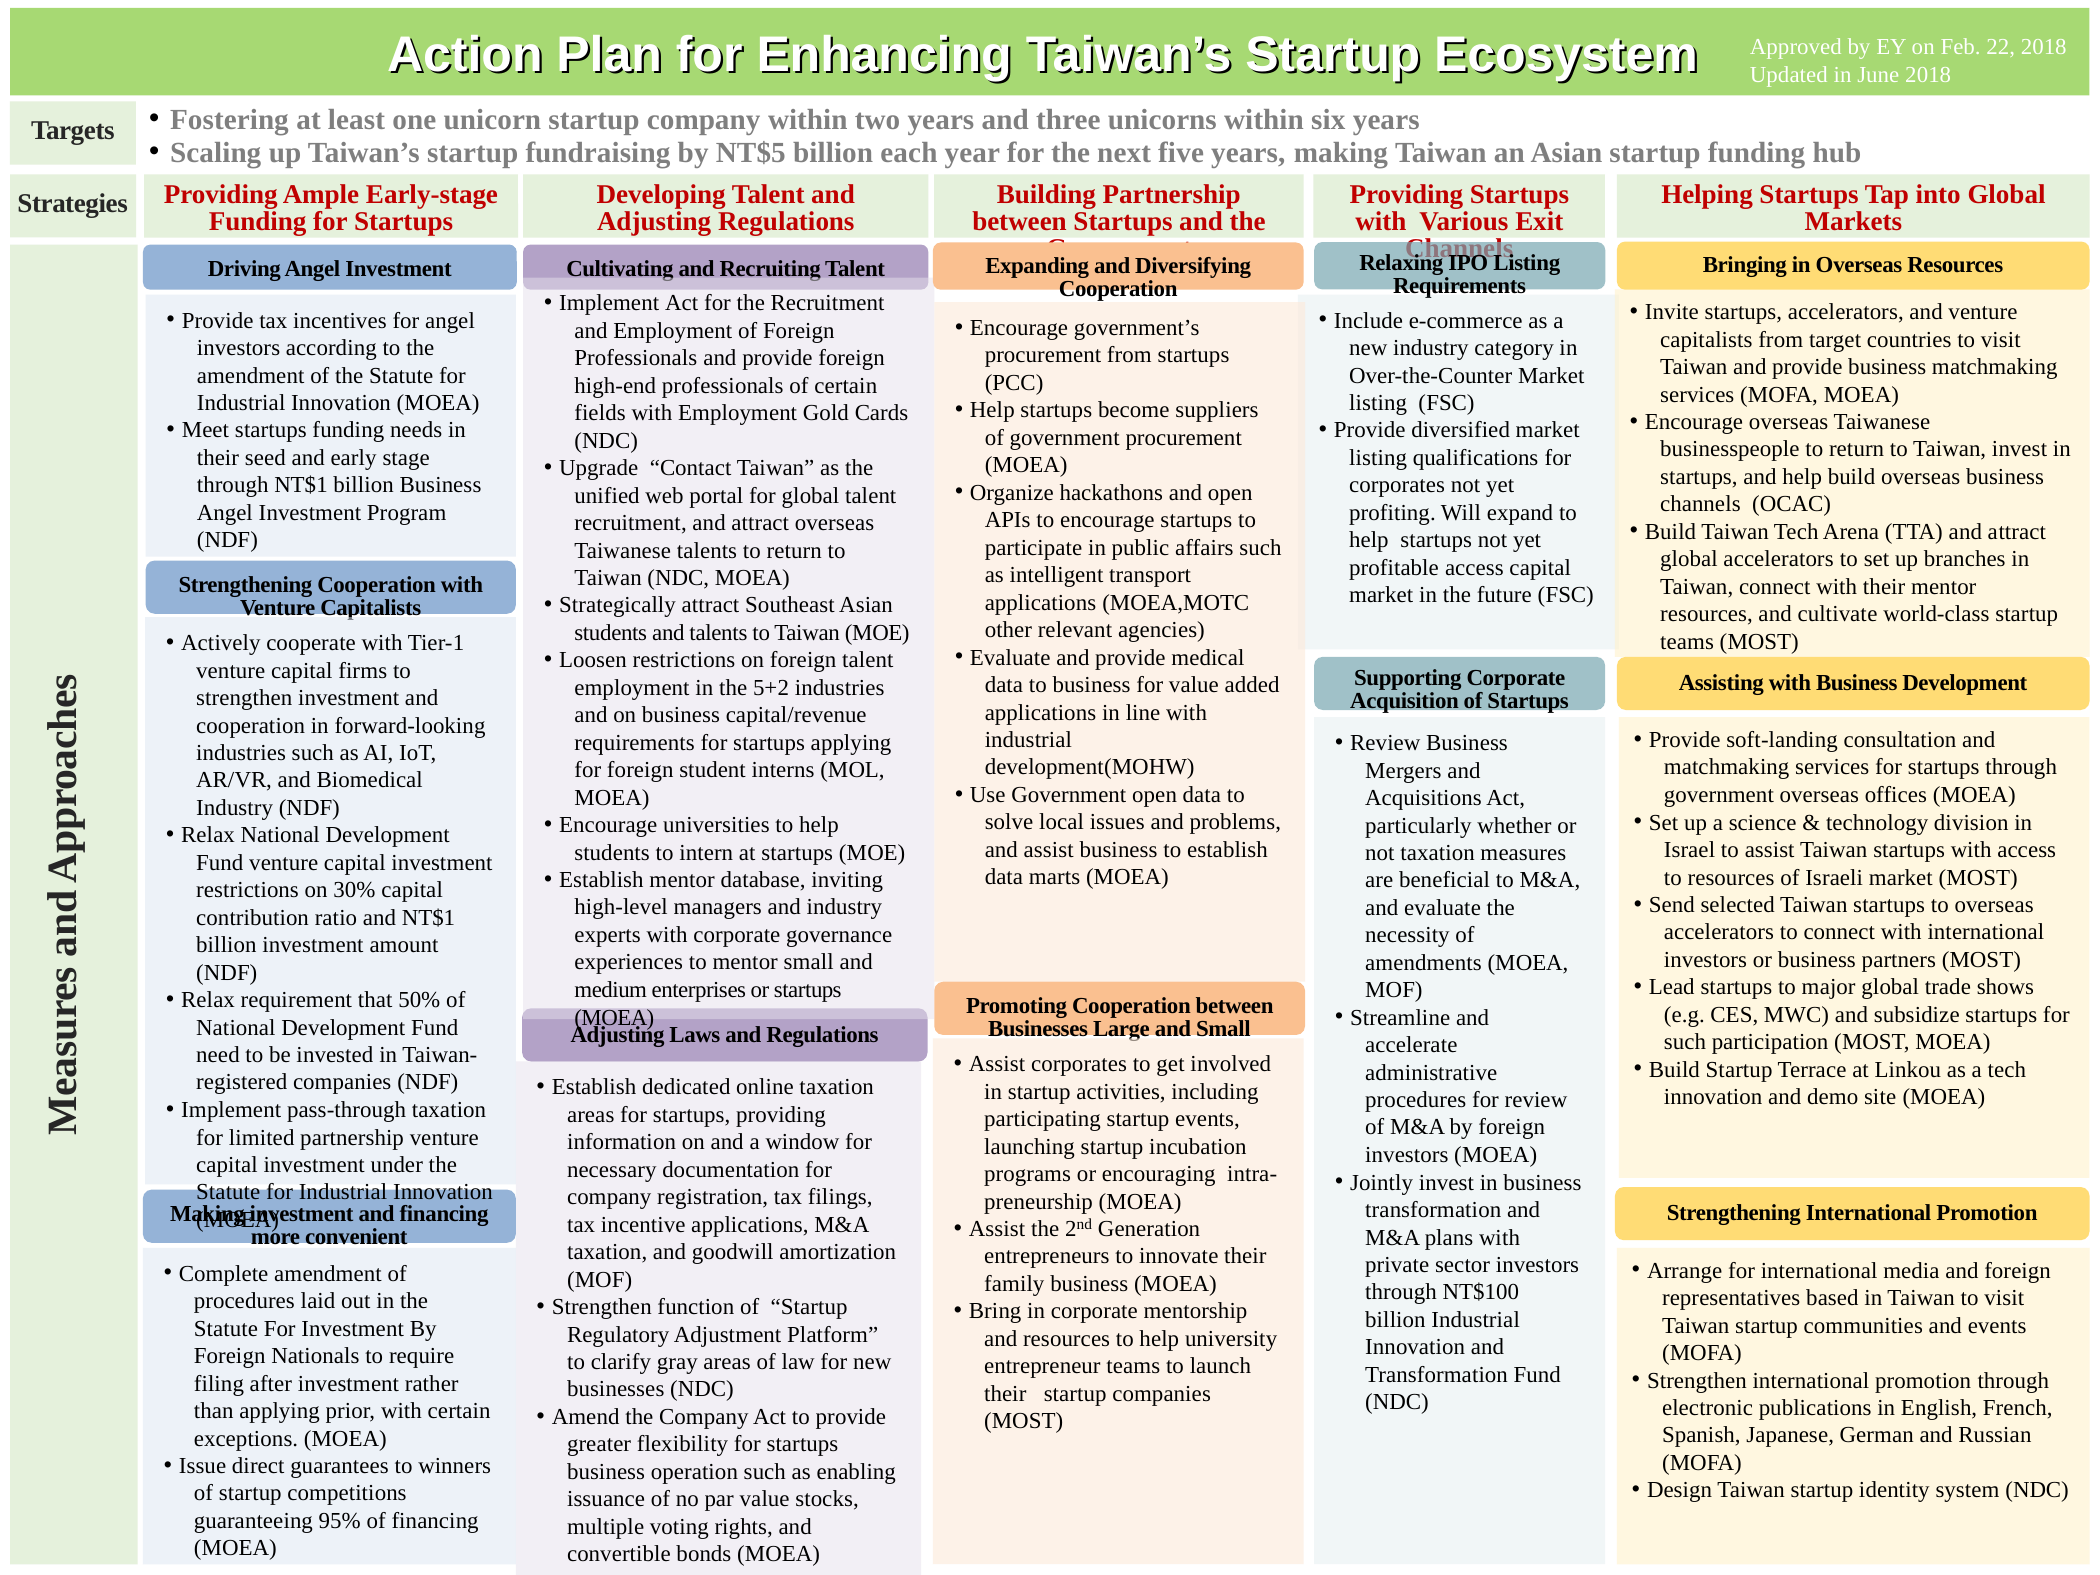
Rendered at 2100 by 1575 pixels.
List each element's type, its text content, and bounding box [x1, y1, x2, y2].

text_box Making investment and financing more convenient [142, 1189, 516, 1243]
text_box Measures and Approaches [54, 659, 92, 1150]
text_box Provide tax incentives for angel investors according to the amendment of the Statute for Industrial Innovation (MOEA) Meet startups funding needs in their seed and early stage through NT$1 billion Business Angel Investment Program (NDF) [146, 295, 516, 557]
text_box [10, 101, 136, 165]
text_box Establish dedicated online taxation areas for startups, providing information on and a window for necessary documentation for company registration, tax filings, tax incentive applications, M&A taxation, and goodwill amortization (MOF) Strengthen function of “Startup Regulatory Adjustment Platform” to clarify gray areas of law for new businesses (NDC) Amend the Company Act to provide greater flexibility for startups business operation such as enabling issuance of no par value stocks, multiple voting rights, and convertible bonds (MOEA) [516, 1061, 921, 1575]
text_box [10, 228, 136, 237]
text_box Helping Startups Tap into Global Markets [1616, 174, 2090, 238]
text_box Provide soft-landing consultation and matchmaking services for startups through government overseas offices (MOEA) Set up a science & technology division in Israel to assist Taiwan startups with access to resources of Israeli market (MOST) Send selected Taiwan startups to overseas accelerators to connect with international investors or business partners (MOST) Lead startups to major global trade shows (e.g. CES, MWC) and subsidize startups for such participation (MOST, MOEA) Build Startup Terrace at Linkou as a tech innovation and demo site (MOEA) [1619, 717, 2089, 1178]
text_box Complete amendment of procedures laid out in the Statute For Investment By Foreign Nationals to require filing after investment rather than applying prior, with certain exceptions. (MOEA) Issue direct guarantees to winners of startup competitions guaranteeing 95% of financing (MOEA) [143, 1248, 516, 1564]
text_box Strengthening Cooperation with Venture Capitalists [145, 560, 516, 614]
text_box Review Business Mergers and Acquisitions Act, particularly whether or not taxation measures are beneficial to M&A, and evaluate the necessity of amendments (MOEA, MOF) Streamline and accelerate administrative procedures for review of M&A by foreign investors (MOEA) Jointly invest in business transformation and M&A plans with private sector investors through NT$100 billion Industrial Innovation and Transformation Fund (NDC) [1314, 717, 1605, 1564]
text_box Targets [16, 114, 130, 152]
text_box Invite startups, accelerators, and venture capitalists from target countries to visit Taiwan and provide business matchmaking services (MOFA, MOEA) Encourage overseas Taiwanese businesspeople to return to Taiwan, invest in startups, and help build overseas business channels (OCAC) Build Taiwan Tech Arena (TTA) and attract global accelerators to set up branches in Taiwan, connect with their mentor resources, and cultivate world-class startup teams (MOST) [1615, 289, 2090, 657]
text_box Action Plan for Enhancing Taiwan’s Startup Ecosystem [10, 8, 2089, 95]
text_box Providing Ample Early-stage Funding for Startups [144, 174, 519, 238]
text_box Approved by EY on Feb. 22, 2018 Updated in June 2018 [1735, 25, 2089, 95]
text_box [10, 174, 136, 184]
text_box Arrange for international media and foreign representatives based in Taiwan to visit Taiwan startup communities and events (MOFA) Strengthen international promotion through electronic publications in English, French, Spanish, Japanese, German and Russian (MOFA) Design Taiwan startup identity system (NDC) [1617, 1248, 2090, 1564]
text_box Implement Act for the Recruitment and Employment of Foreign Professionals and provide foreign high-end professionals of certain fields with Employment Gold Cards (NDC) Upgrade “Contact Taiwan” as the unified web portal for global talent recruitment, and attract overseas Taiwanese talents to return to Taiwan (NDC, MOEA) Strategically attract Southeast Asian students and talents to Taiwan (MOE) Loosen restrictions on foreign talent employment in the 5+2 industries and on business capital/revenue requirements for startups applying for foreign student interns (MOL, MOEA) Encourage universities to help students to intern at startups (MOE) Establish mentor database, inviting high-level managers and industry experts with corporate governance experiences to mentor small and medium enterprises or startups (MOEA) [523, 278, 934, 1019]
text_box Actively cooperate with Tier-1 venture capital firms to strengthen investment and cooperation in forward-looking industries such as AI, IoT, AR/VR, and Biomedical Industry (NDF) Relax National Development Fund venture capital investment restrictions on 30% capital contribution ratio and NT$1 billion investment amount (NDF) Relax requirement that 50% of National Development Fund need to be invested in Taiwan-registered companies (NDF) Implement pass-through taxation for limited partnership venture capital investment under the Statute for Industrial Innovation (MOEA) [145, 617, 516, 1184]
text_box Fostering at least one unicorn startup company within two years and three unicorns within six years Scaling up Taiwan’s startup fundraising by NT$5 billion each year for the next five years, making Taiwan an Asian startup funding hub [128, 104, 2042, 174]
text_box Assisting with Business Development [1616, 656, 2090, 711]
text_box Supporting Corporate Acquisition of Startups [1314, 656, 1606, 711]
text_box Adjusting Laws and Regulations [522, 1014, 928, 1061]
text_box Developing Talent and Adjusting Regulations [523, 174, 929, 238]
text_box Building Partnership between Startups and the Government [934, 174, 1304, 238]
text_box Expanding and Diversifying Cooperation [932, 242, 1304, 290]
text_box Strengthening International Promotion [1614, 1187, 2090, 1241]
text_box Promoting Cooperation between Businesses Large and Small [934, 981, 1306, 1035]
text_box Strategies [0, 184, 153, 228]
text_box Cultivating and Recruiting Talent [523, 244, 929, 278]
text_box Assist corporates to get involved in startup activities, including participating startup events, launching startup incubation programs or encouraging intra-preneurship (MOEA) Assist the 2nd Generation entrepreneurs to innovate their family business (MOEA) Bring in corporate mentorship and resources to help university entrepreneur teams to launch their startup companies (MOST) [933, 1038, 1304, 1564]
text_box Driving Angel Investment [142, 244, 517, 290]
text_box [10, 245, 138, 1564]
text_box Bringing in Overseas Resources [1616, 241, 2090, 290]
text_box Include e-commerce as a new industry category in Over-the-Counter Market listing (FSC) Provide diversified market listing qualifications for corporates not yet profiting. Will expand to help startups not yet profitable access capital market in the future (FSC) [1298, 295, 1615, 649]
text_box Relaxing IPO Listing Requirements [1314, 242, 1606, 290]
text_box Encourage government’s procurement from startups (PCC) Help startups become suppliers of government procurement (MOEA) Organize hackathons and open APIs to encourage startups to participate in public affairs such as intelligent transport applications (MOEA,MOTC other relevant agencies) Evaluate and provide medical data to business for value added applications in line with industrial development(MOHW) Use Government open data to solve local issues and problems, and assist business to establish data marts (MOEA) [934, 302, 1305, 982]
text_box Providing Startups with Various Exit Channels [1313, 174, 1606, 238]
